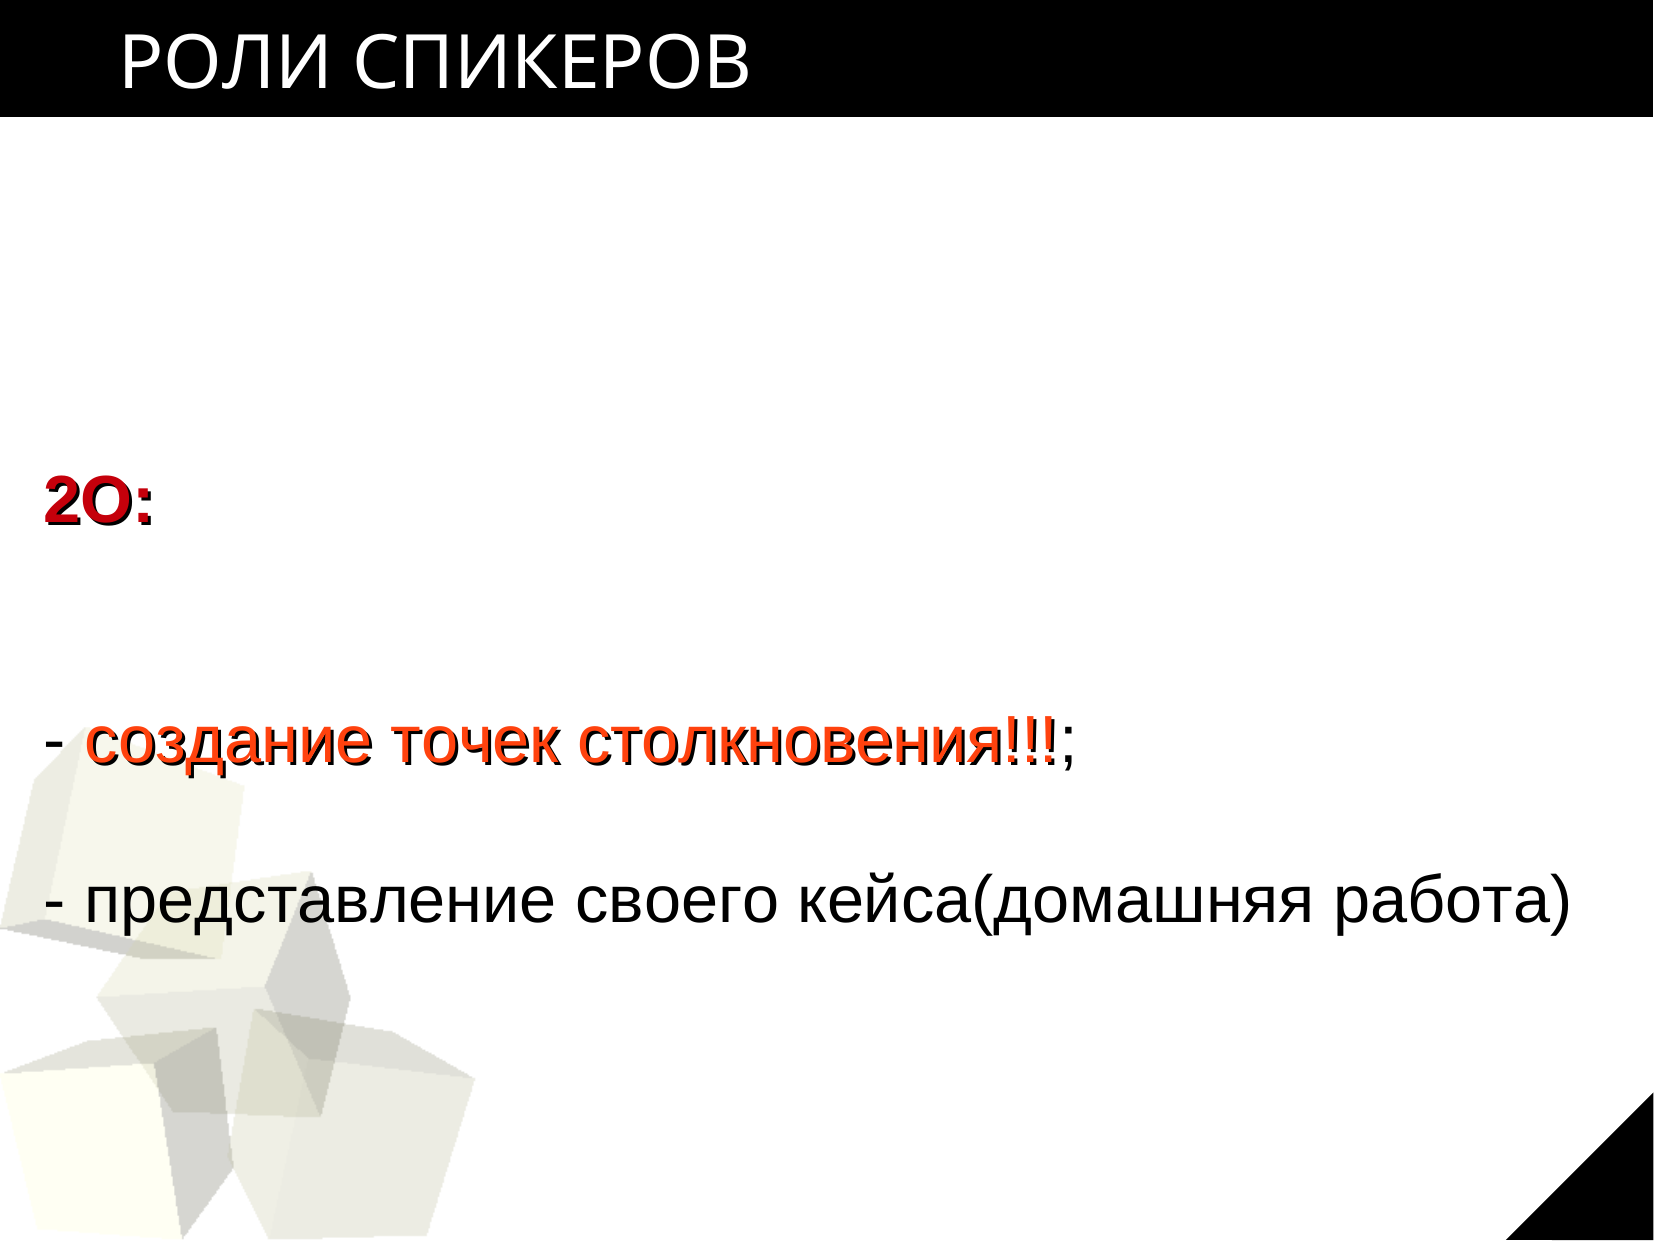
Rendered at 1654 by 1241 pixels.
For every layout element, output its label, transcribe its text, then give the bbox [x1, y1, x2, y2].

title РОЛИ СПИКЕРОВ [118, 6, 1595, 112]
subtitle 2О: - создание точек столкновения!!!; - представление своего кейса(домашняя работа) [44, 184, 1611, 1207]
